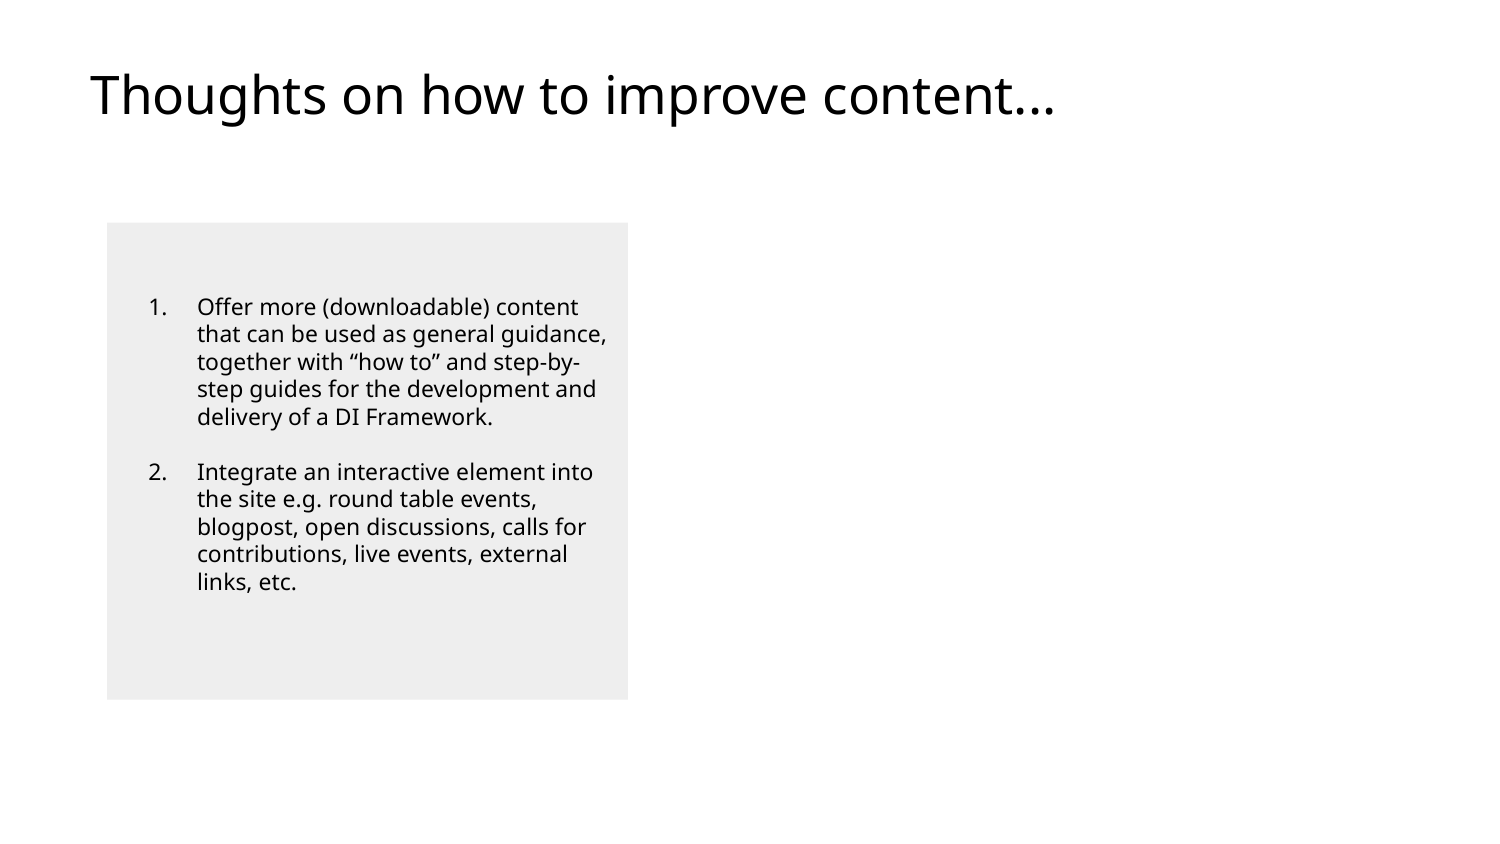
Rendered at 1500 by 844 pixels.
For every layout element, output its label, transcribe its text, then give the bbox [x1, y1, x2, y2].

text_box Offer more (downloadable) content that can be used as general guidance, together with “how to” and step-by-step guides for the development and delivery of a DI Framework. Integrate an interactive element into the site e.g. round table events, blogpost, open discussions, calls for contributions, live events, external links, etc. [107, 222, 628, 700]
title Thoughts on how to improve content... [75, 46, 1474, 141]
